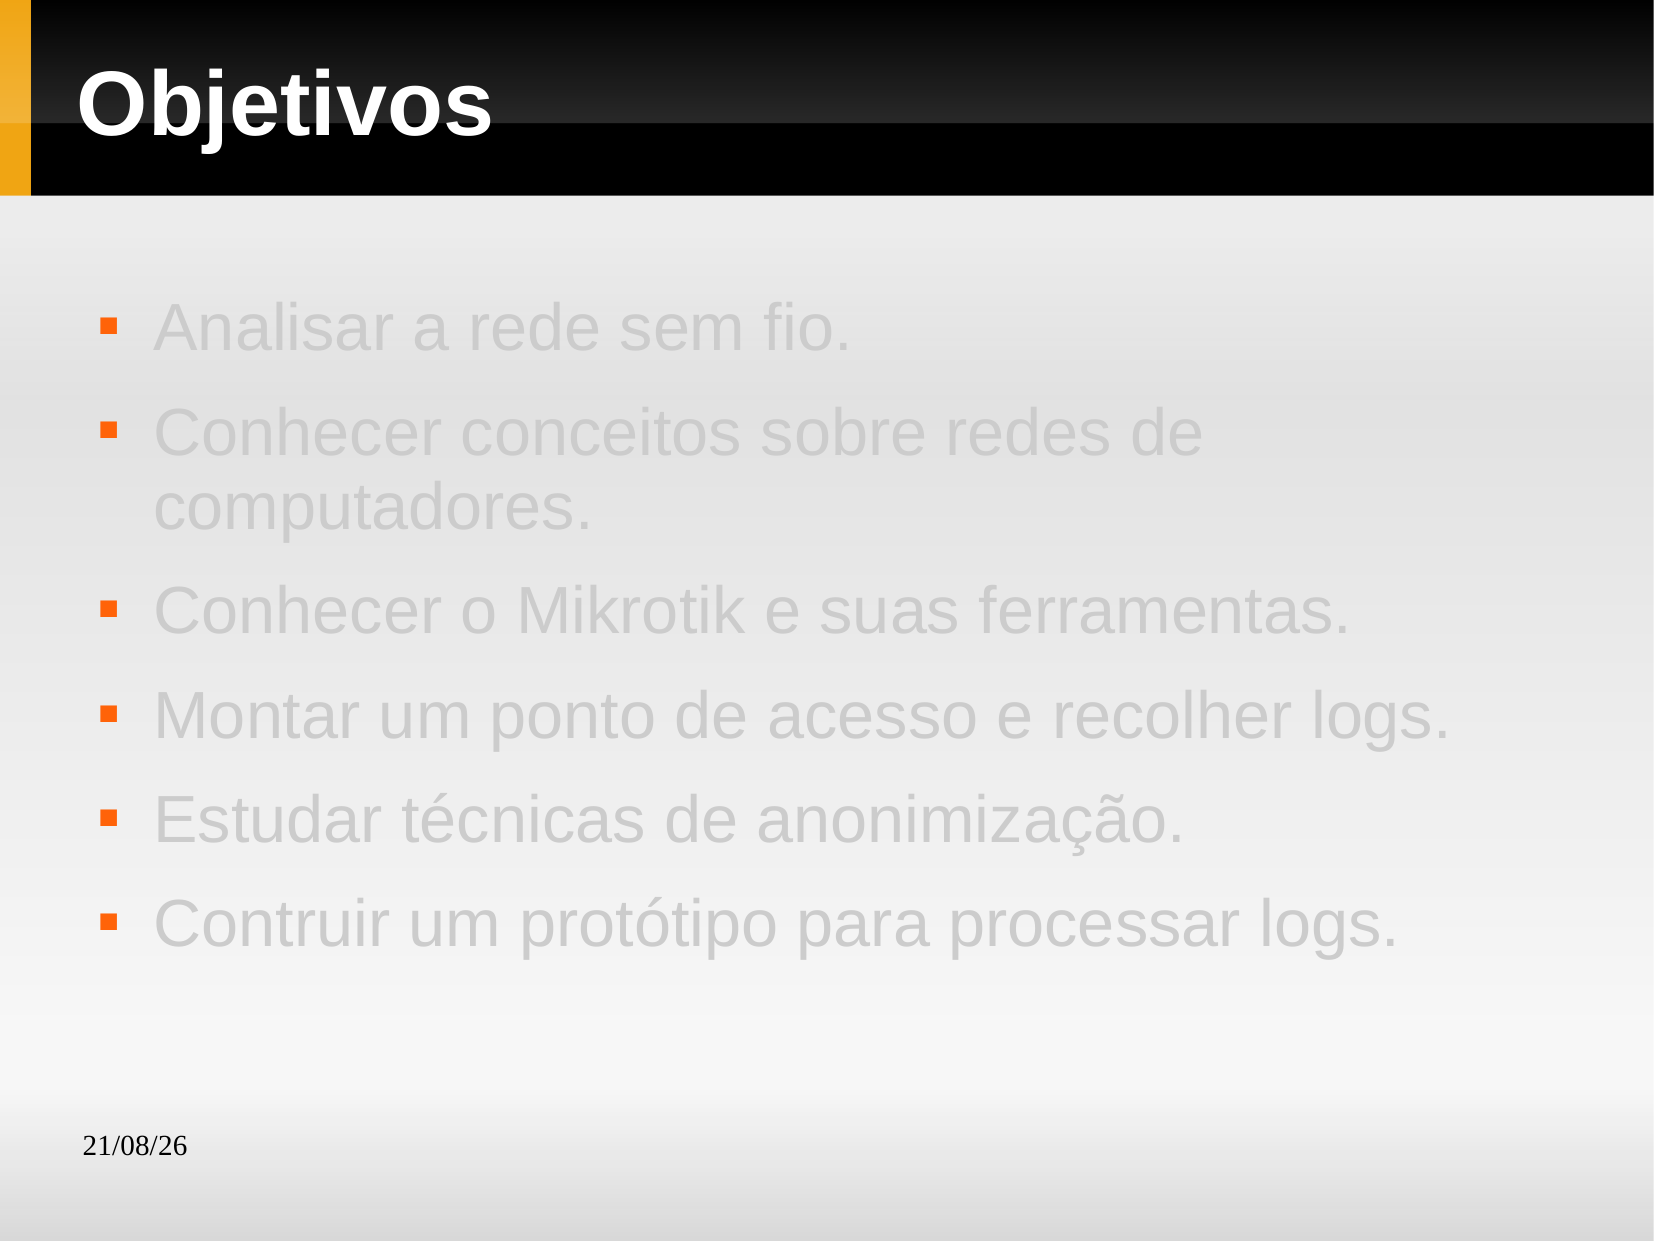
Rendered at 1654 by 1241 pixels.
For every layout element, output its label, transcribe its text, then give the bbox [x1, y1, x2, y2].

title Objetivos [76, 7, 1565, 200]
list Analisar a rede sem fio. Conhecer conceitos sobre redes de computadores. Conhecer o Mikrotik e suas ferramentas. Montar um ponto de acesso e recolher logs. Estudar técnicas de anonimização. Contruir um protótipo para processar logs. [82, 290, 1571, 1094]
picture [0, 0, 1654, 1241]
